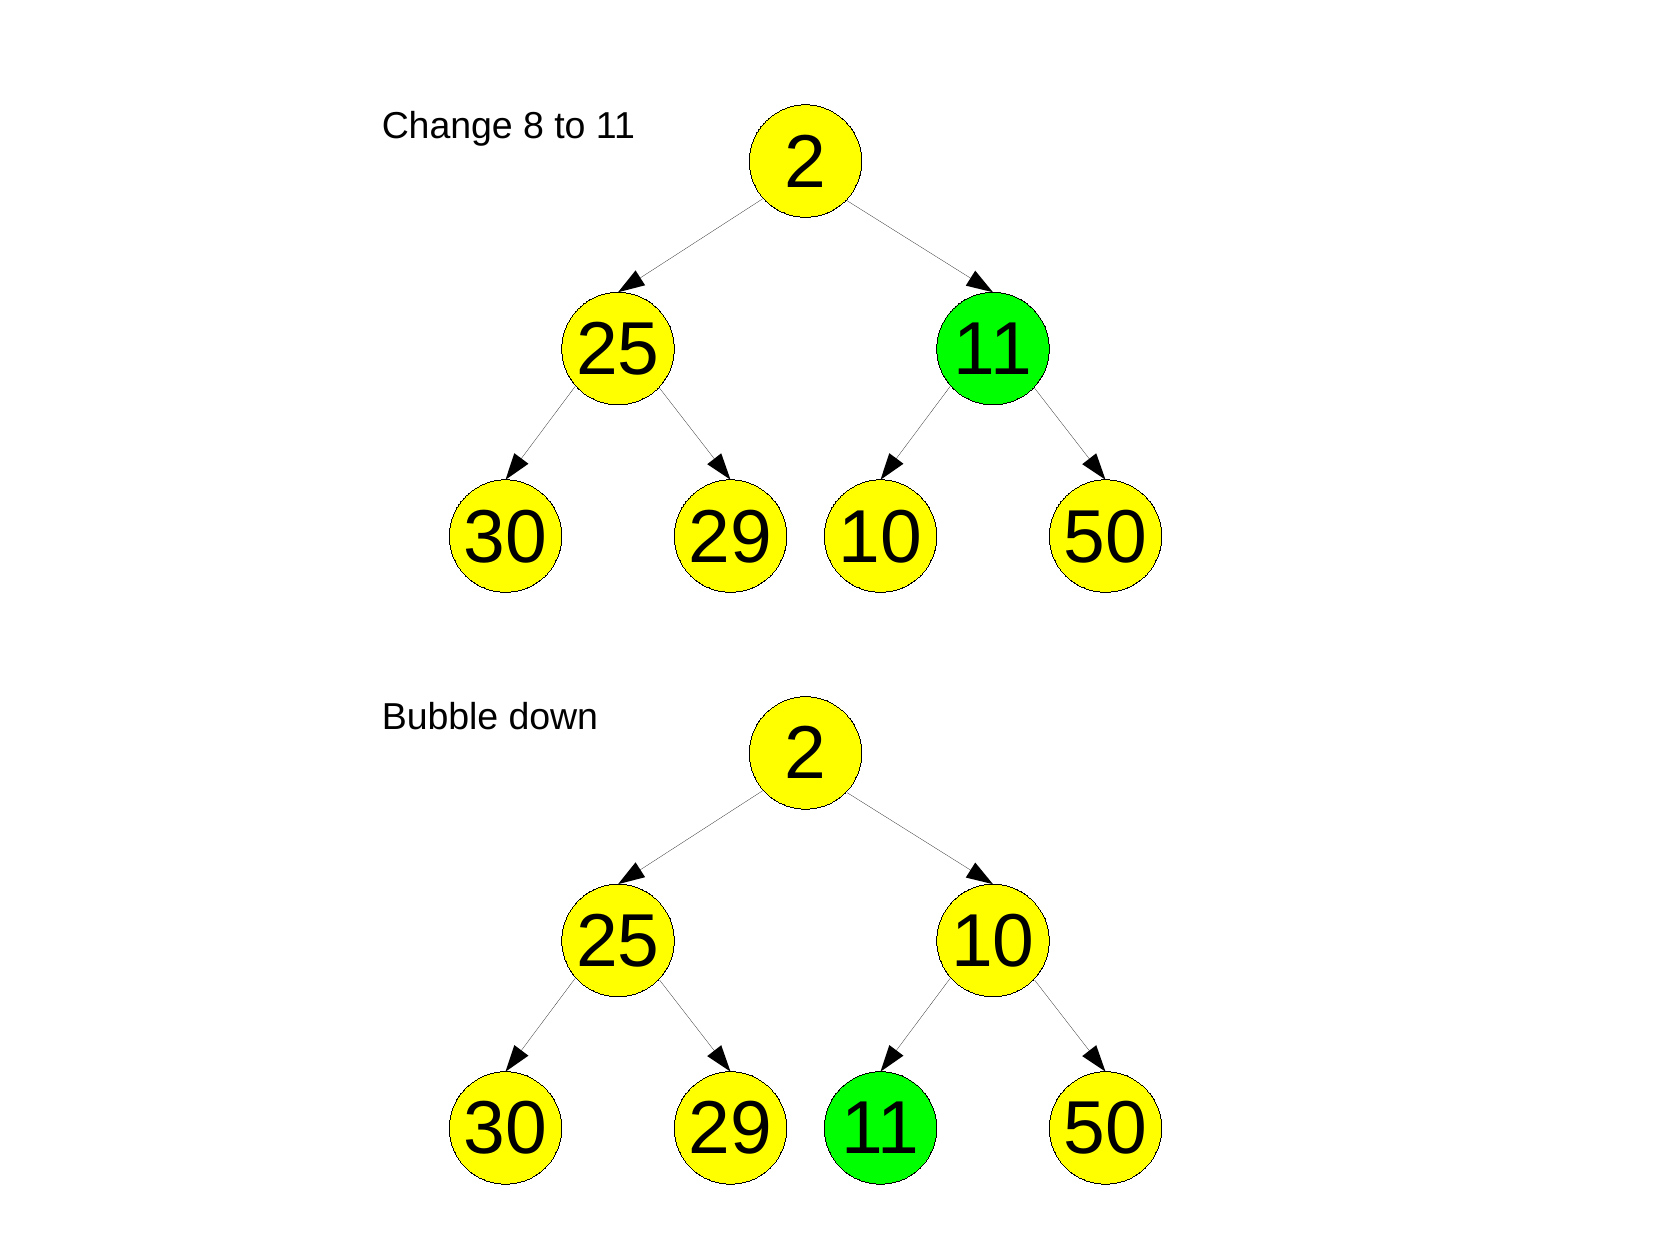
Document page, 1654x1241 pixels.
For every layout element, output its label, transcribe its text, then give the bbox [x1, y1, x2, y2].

text_box 11 [824, 1071, 937, 1185]
text_box 30 [449, 479, 562, 593]
text_box 50 [1049, 1071, 1162, 1185]
text_box Bubble down [367, 688, 1185, 754]
text_box 25 [561, 884, 675, 997]
text_box 11 [936, 292, 1050, 405]
text_box 25 [561, 292, 675, 405]
text_box 30 [449, 1071, 562, 1185]
text_box 10 [824, 479, 937, 593]
text_box Change 8 to 11 [367, 96, 1185, 162]
text_box 2 [749, 104, 862, 218]
text_box 2 [749, 696, 862, 810]
text_box 50 [1049, 479, 1162, 593]
text_box 10 [936, 884, 1050, 997]
text_box 29 [674, 479, 787, 593]
text_box 29 [674, 1071, 787, 1185]
